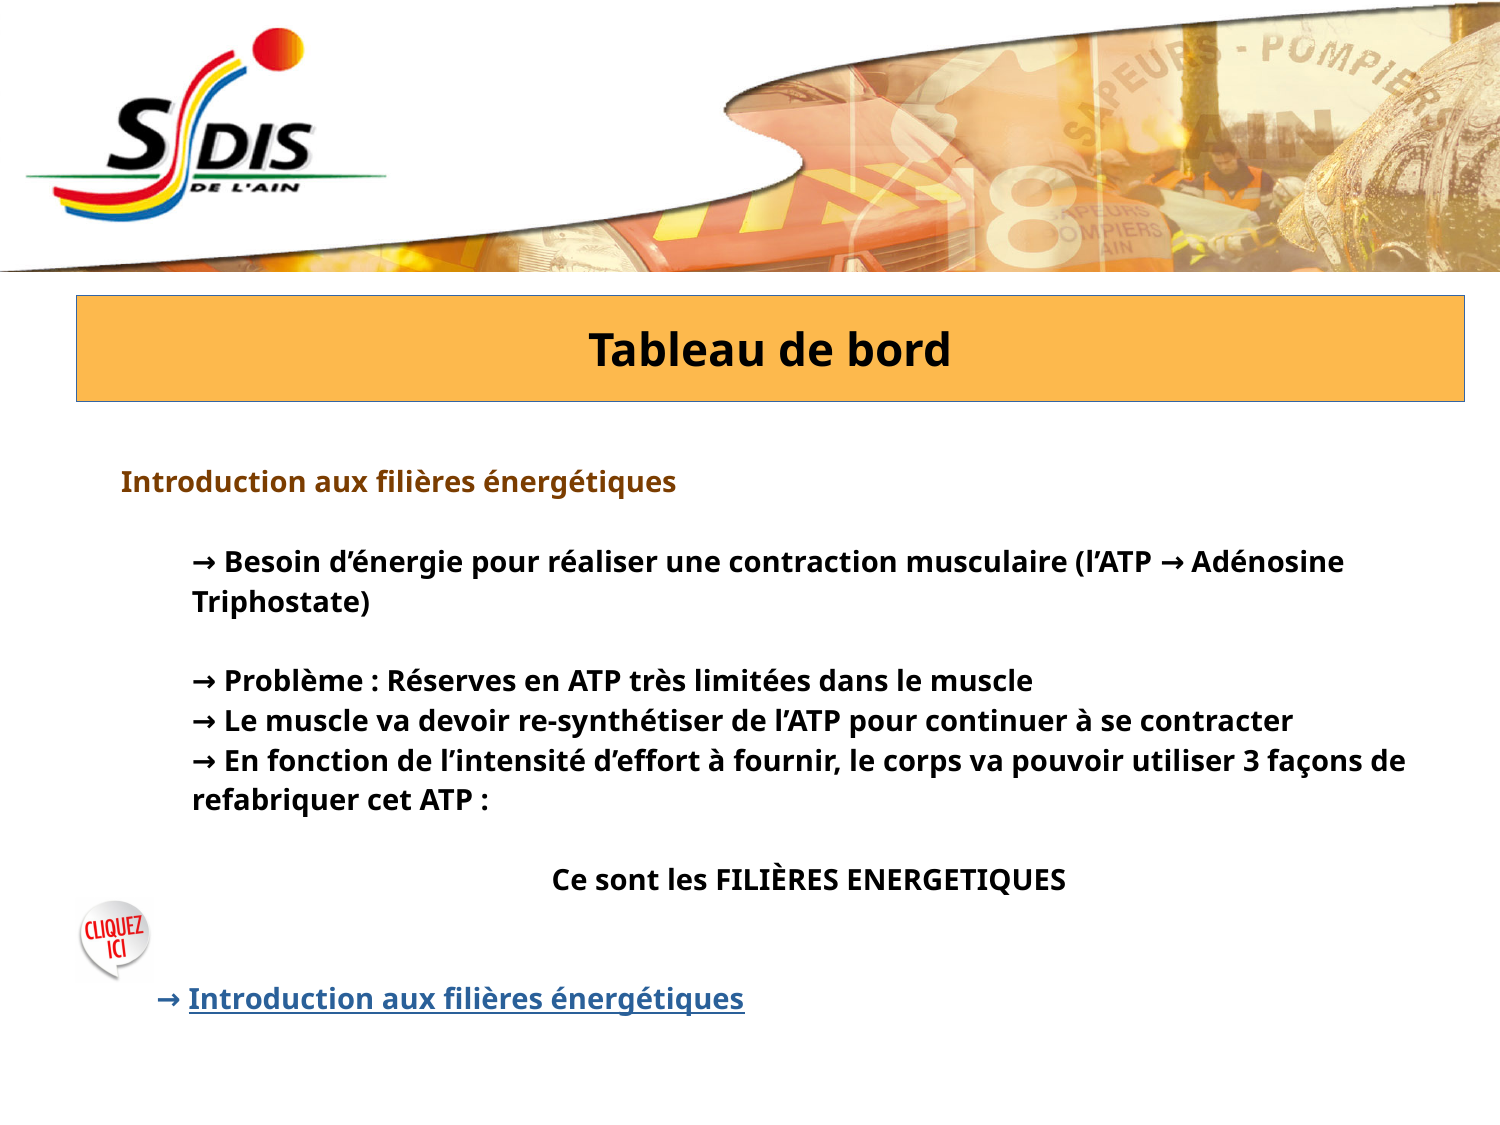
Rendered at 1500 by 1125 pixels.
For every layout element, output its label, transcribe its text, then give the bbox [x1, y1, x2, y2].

picture [0, 0, 1500, 272]
text_box Introduction aux filières énergétiques → Besoin d’énergie pour réaliser une contraction musculaire (l’ATP → Adénosine Triphostate) → Problème : Réserves en ATP très limitées dans le muscle → Le muscle va devoir re-synthétiser de l’ATP pour continuer à se contracter → En fonction de l’intensité d’effort à fournir, le corps va pouvoir utiliser 3 façons de refabriquer cet ATP : Ce sont les FILIÈRES ENERGETIQUES → Introduction aux filières énergétiques [35, 454, 1441, 1099]
picture [75, 897, 154, 984]
text_box Tableau de bord [76, 295, 1465, 402]
